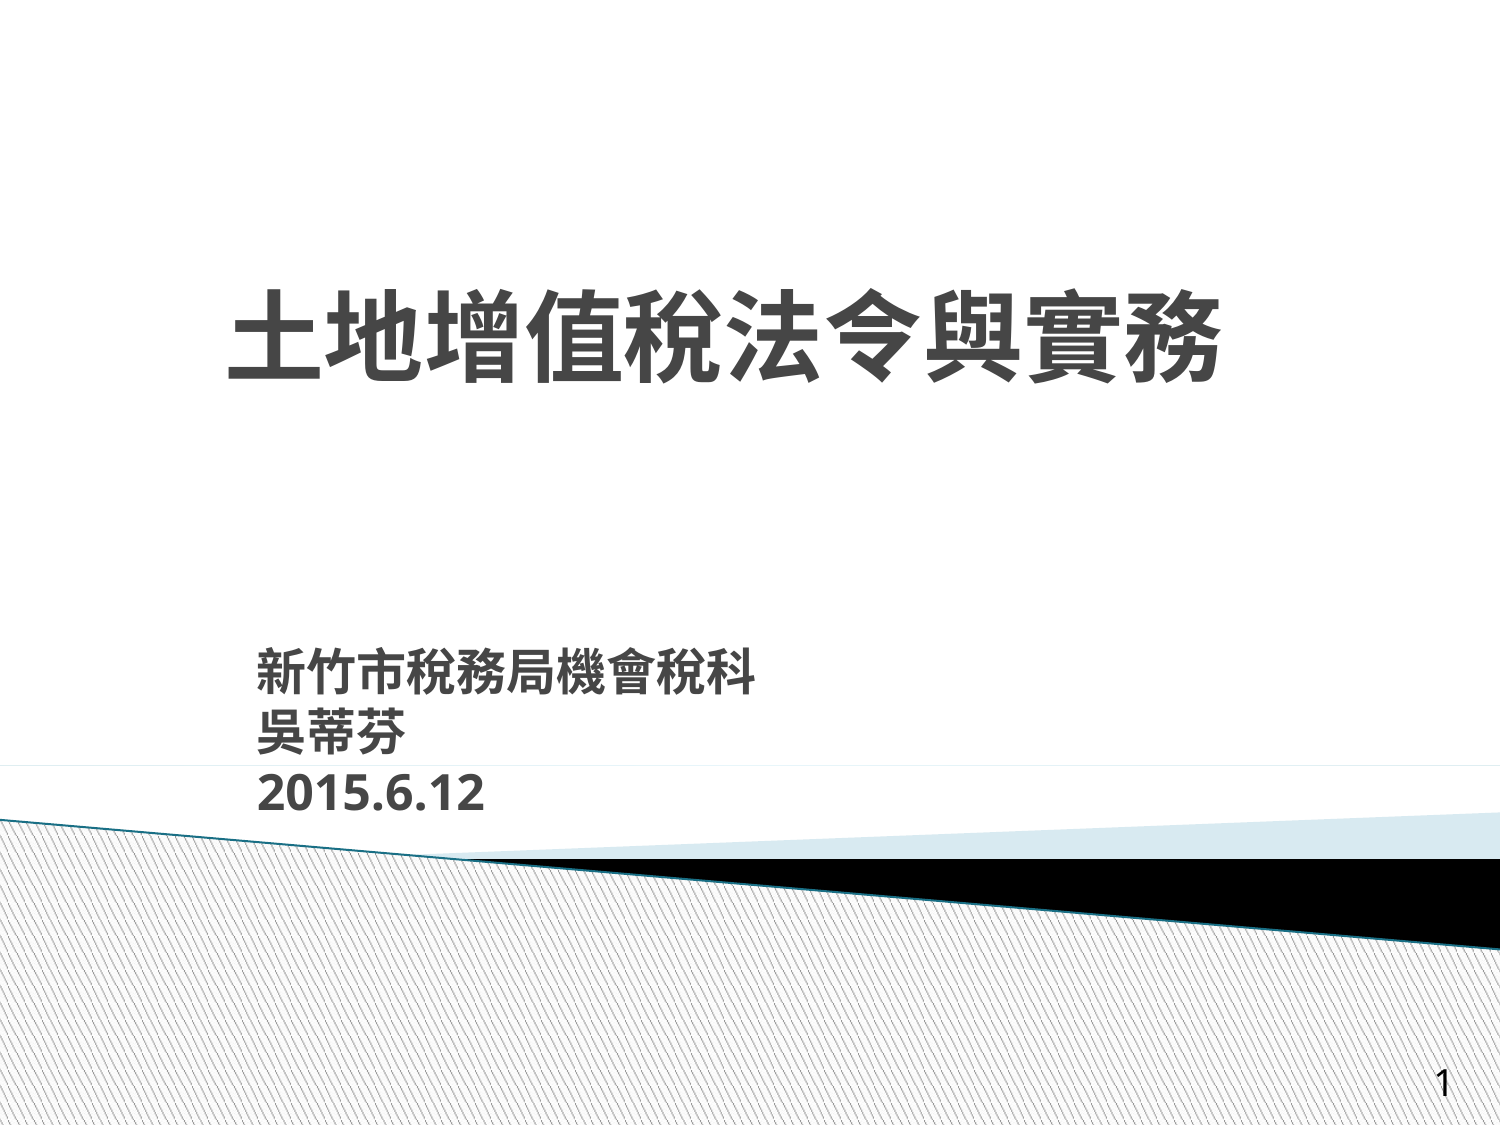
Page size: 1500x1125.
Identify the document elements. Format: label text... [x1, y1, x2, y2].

picture [0, 821, 1500, 1125]
title 土地增值稅法令與實務 [123, 267, 1399, 430]
subtitle 新竹市稅務局機會稅科 吳蒂芬 2015.6.12 [242, 633, 1306, 846]
slide_number <編號> [1418, 1051, 1479, 1112]
